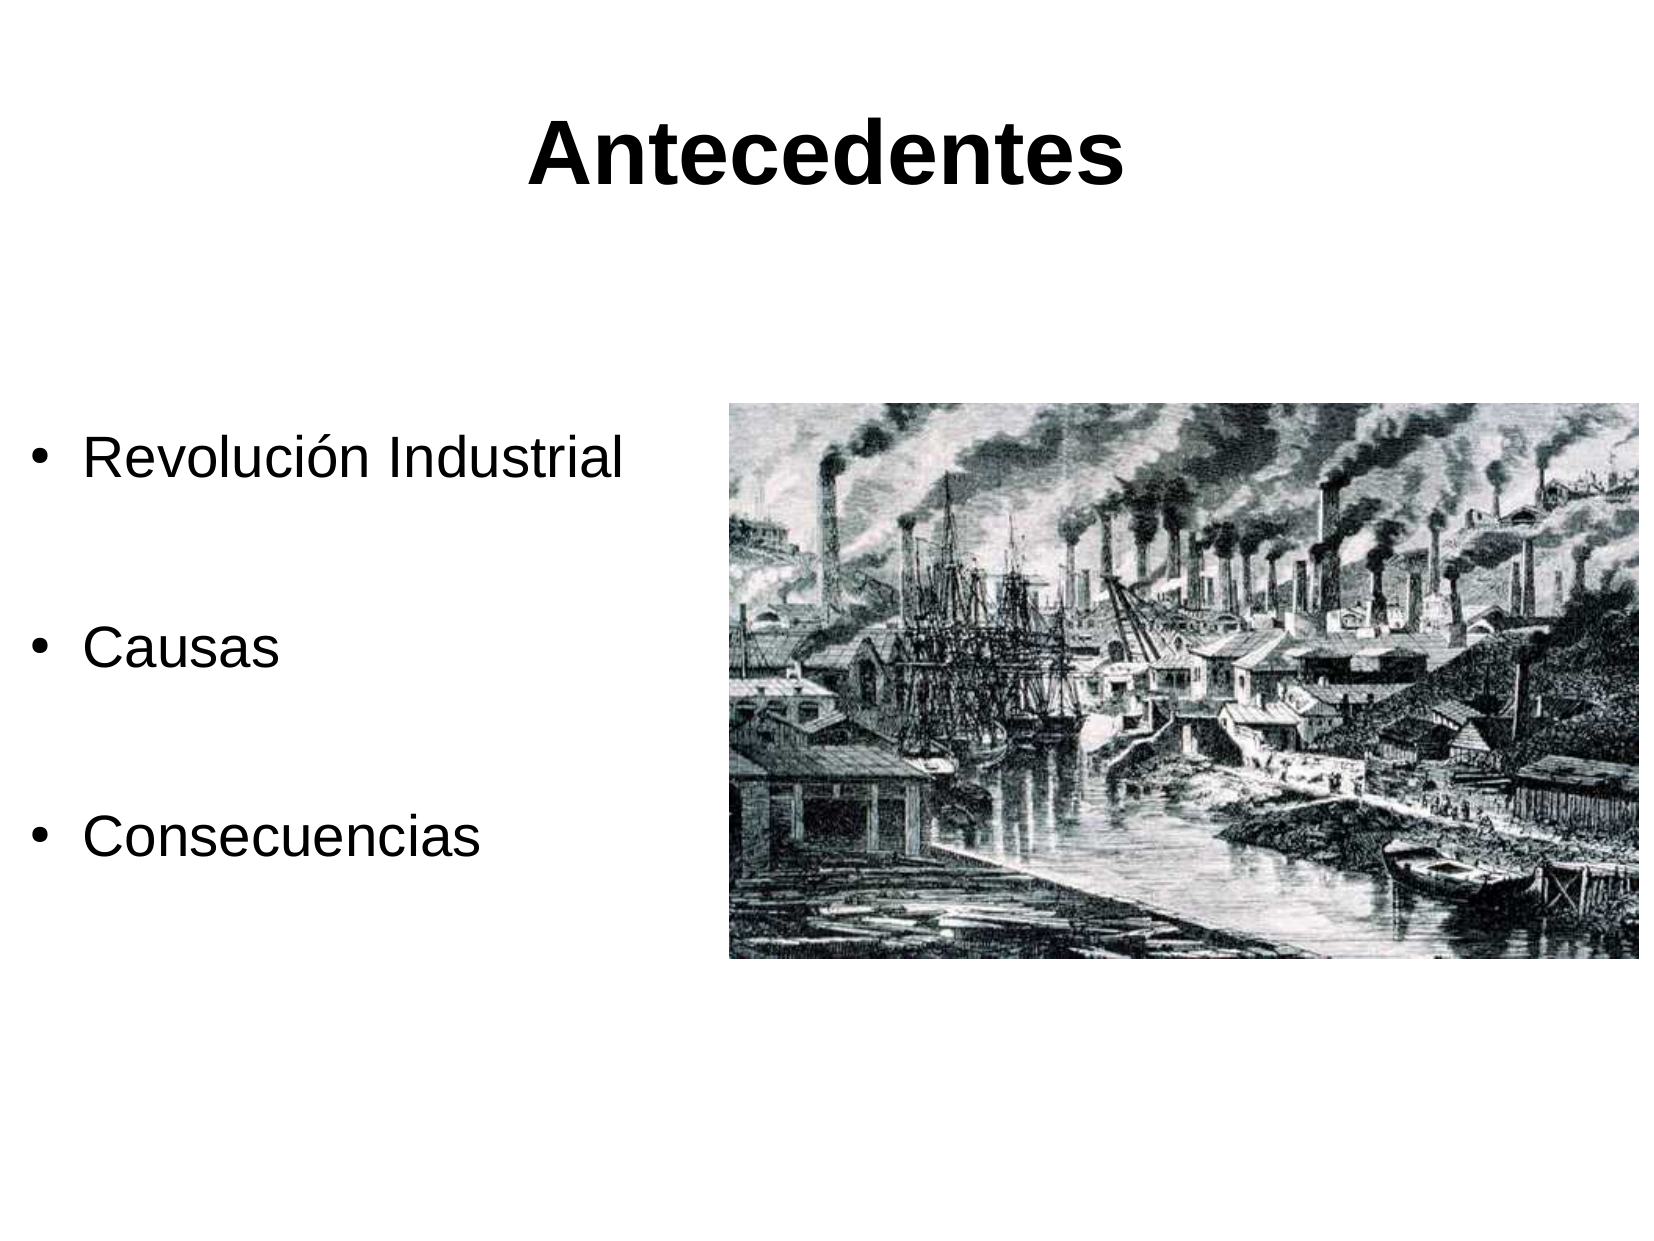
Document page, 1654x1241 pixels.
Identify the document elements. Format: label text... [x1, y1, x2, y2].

list Revolución Industrial Causas Consecuencias [11, 425, 1501, 981]
title Antecedentes [82, 49, 1571, 257]
picture [729, 403, 1639, 959]
